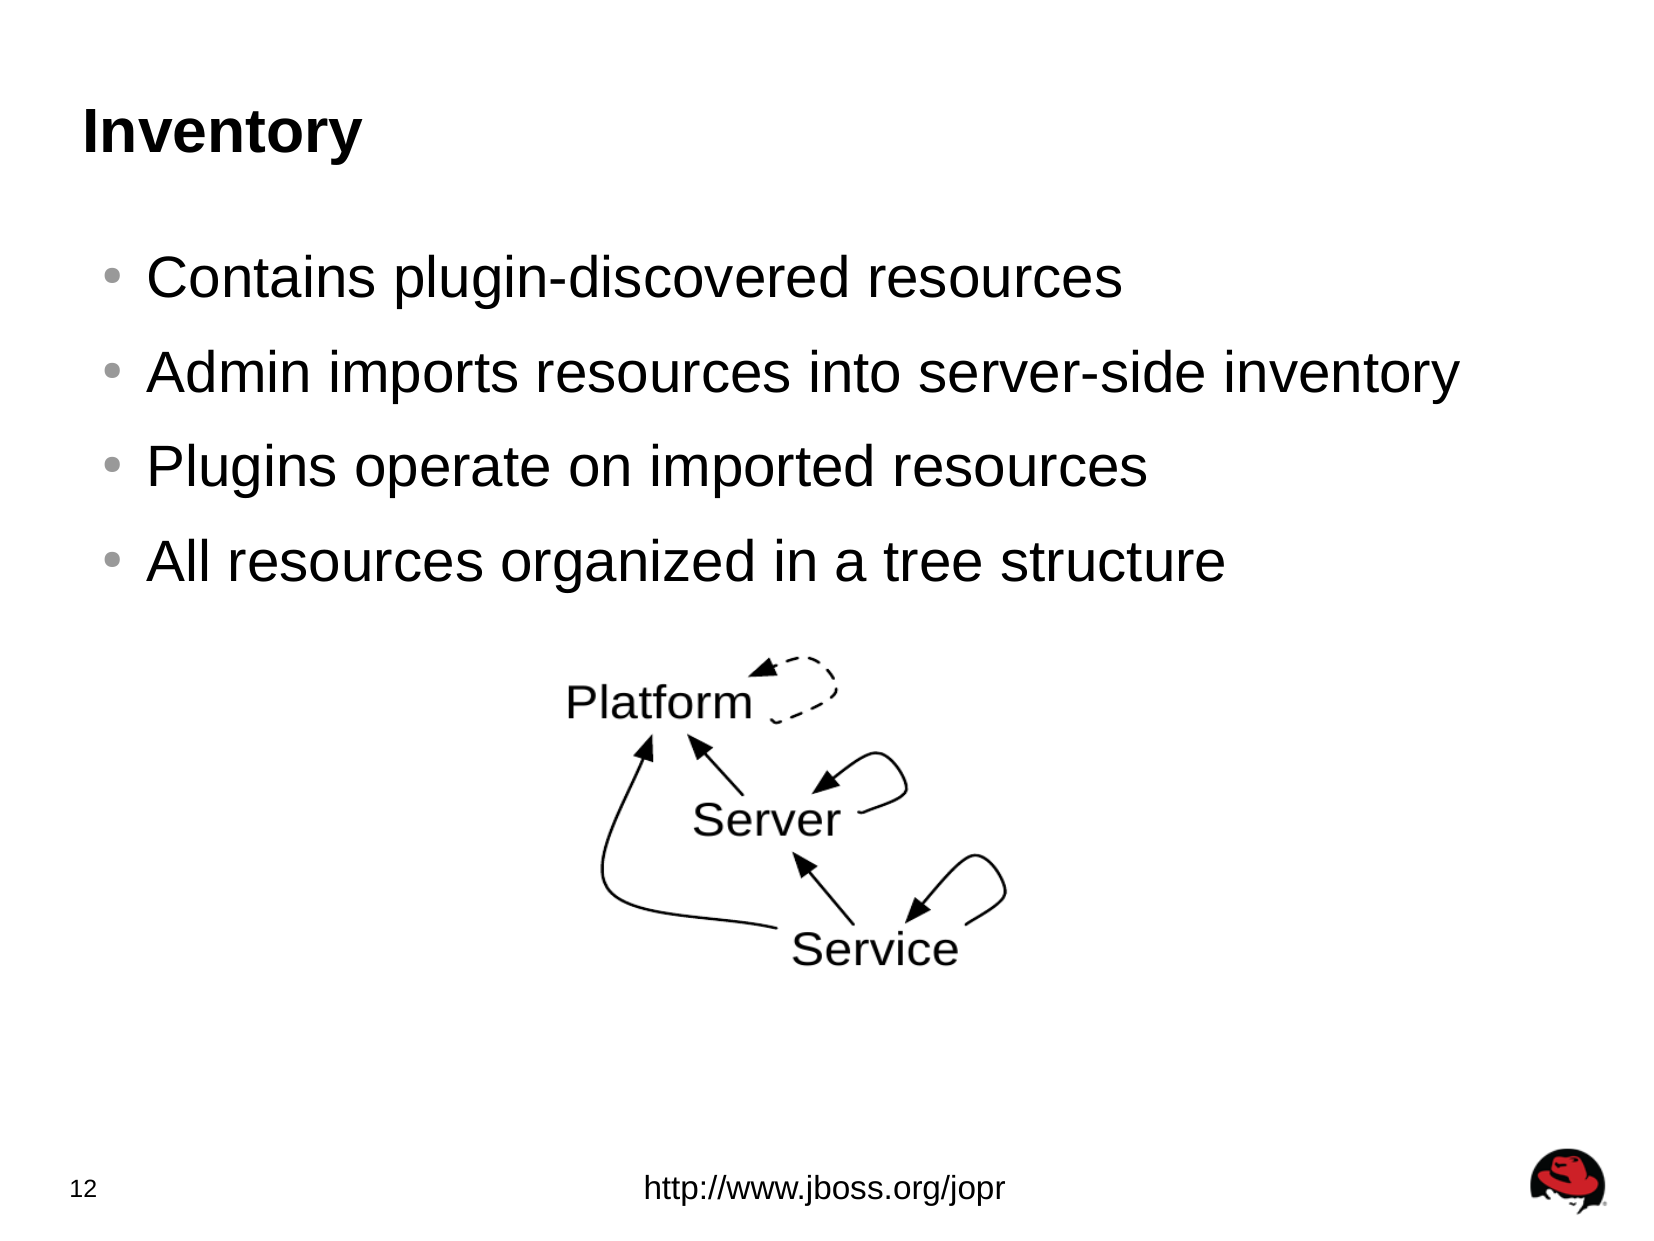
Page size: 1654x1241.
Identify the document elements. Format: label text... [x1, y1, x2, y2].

list Contains plugin-discovered resources Admin imports resources into server-side inventory Plugins operate on imported resources All resources organized in a tree structure [86, 244, 1576, 1024]
picture [1529, 1146, 1613, 1224]
title Inventory [82, 45, 1571, 218]
picture [556, 647, 1013, 976]
